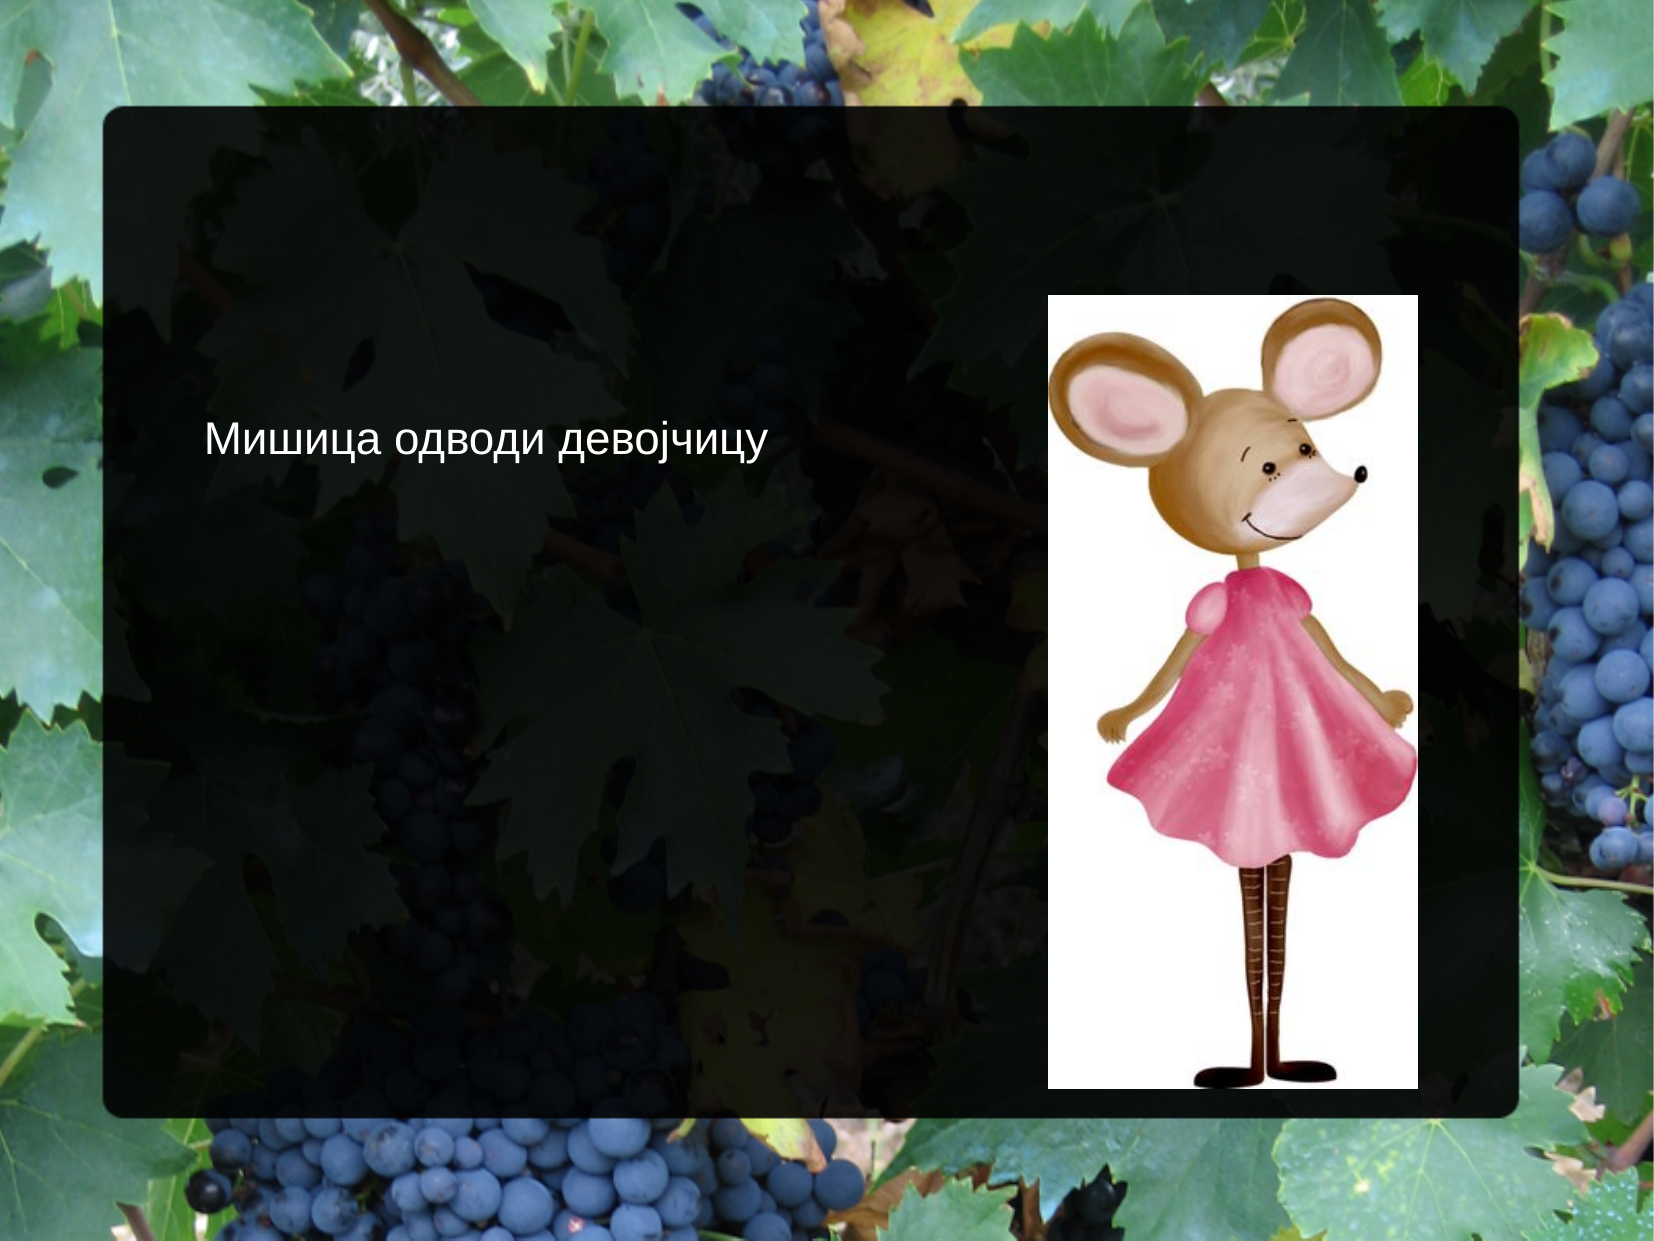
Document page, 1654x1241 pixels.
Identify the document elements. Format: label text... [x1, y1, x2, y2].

text_box Мишица одводи девојчицу [189, 405, 916, 650]
picture [0, 0, 1654, 1241]
